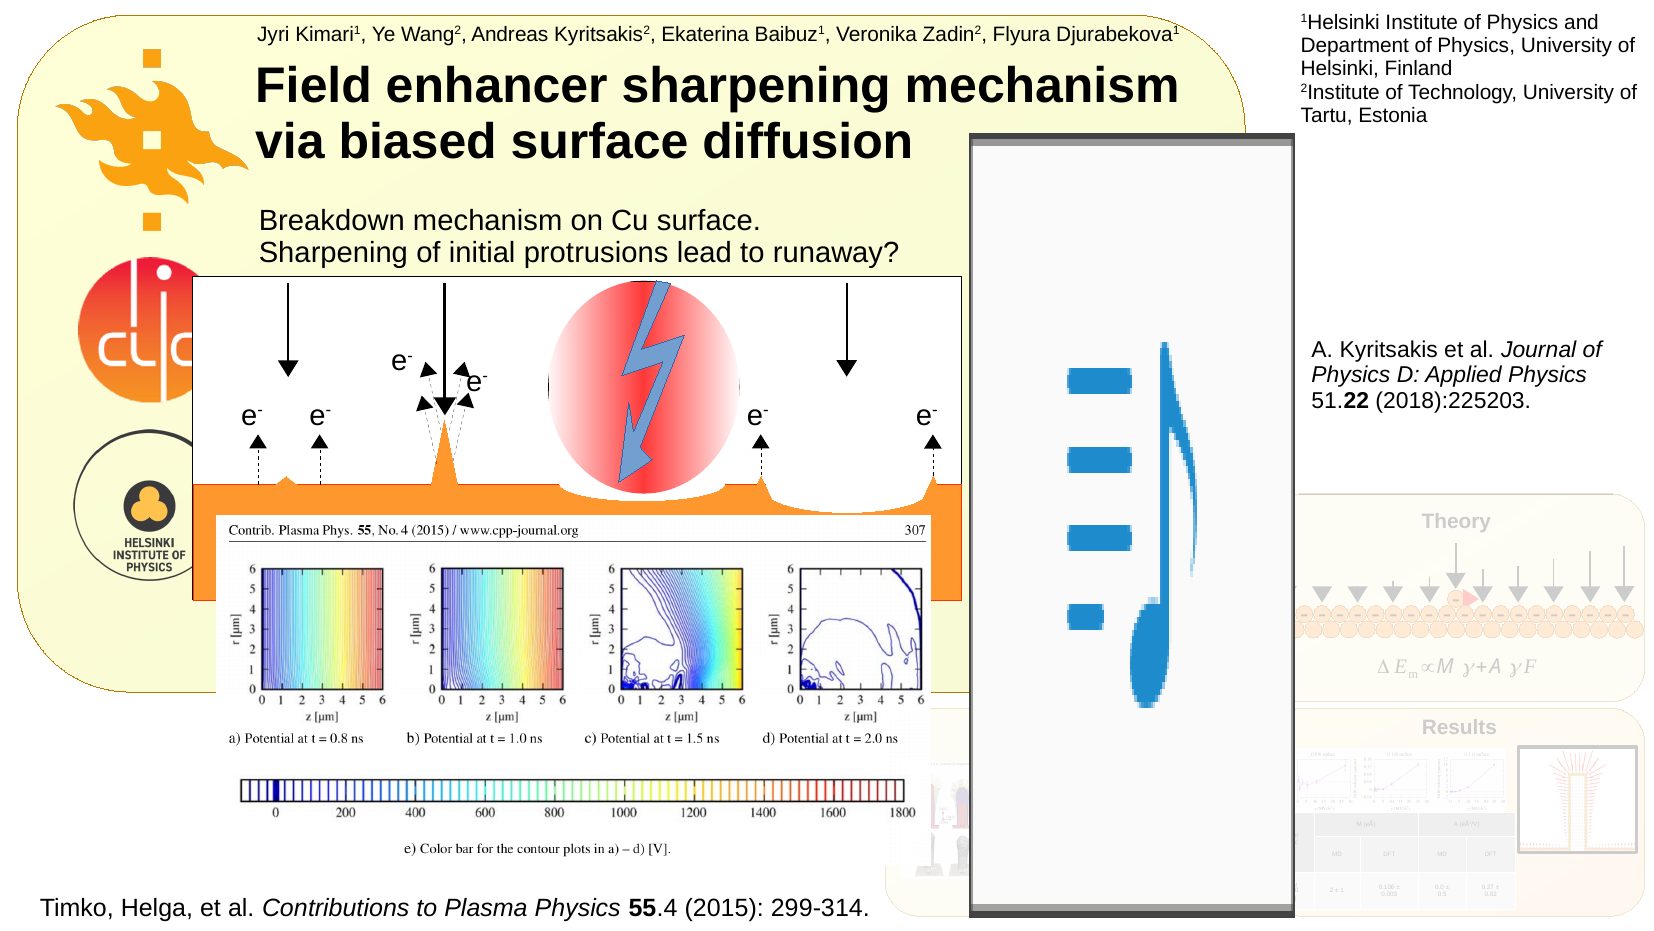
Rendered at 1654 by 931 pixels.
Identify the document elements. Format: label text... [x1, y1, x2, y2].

picture [78, 257, 223, 403]
text_box e- [226, 391, 287, 447]
text_box [72, 15, 242, 31]
text_box Breakdown mechanism on Cu surface. Sharpening of initial protrusions lead to runaway? [243, 196, 968, 338]
text_box e- [901, 391, 961, 447]
text_box e- [732, 391, 792, 447]
text_box e- [451, 357, 511, 413]
text_box A. Kyritsakis et al. Journal of Physics D: Applied Physics 51.22 (2018):225203. [1296, 329, 1636, 421]
picture [216, 515, 931, 866]
text_box 1Helsinki Institute of Physics and Department of Physics, University of Helsinki, Finland 2Institute of Technology, University of Tartu, Estonia [1285, 3, 1654, 158]
text_box Jyri Kimari1, Ye Wang2, Andreas Kyritsakis2, Ekaterina Baibuz1, Veronika Zadin2, Flyura Djurabekova1 [242, 15, 1195, 54]
picture [73, 429, 192, 581]
picture [37, 31, 266, 248]
text_box [1195, 34, 1213, 49]
text_box Timko, Helga, et al. Contributions to Plasma Physics 55.4 (2015): 299-314. [25, 886, 920, 930]
text_box e- [294, 391, 355, 447]
text_box e- [376, 336, 436, 392]
text_box [17, 62, 1654, 931]
text_box Field enhancer sharpening mechanism via biased surface diffusion [266, 49, 1224, 186]
